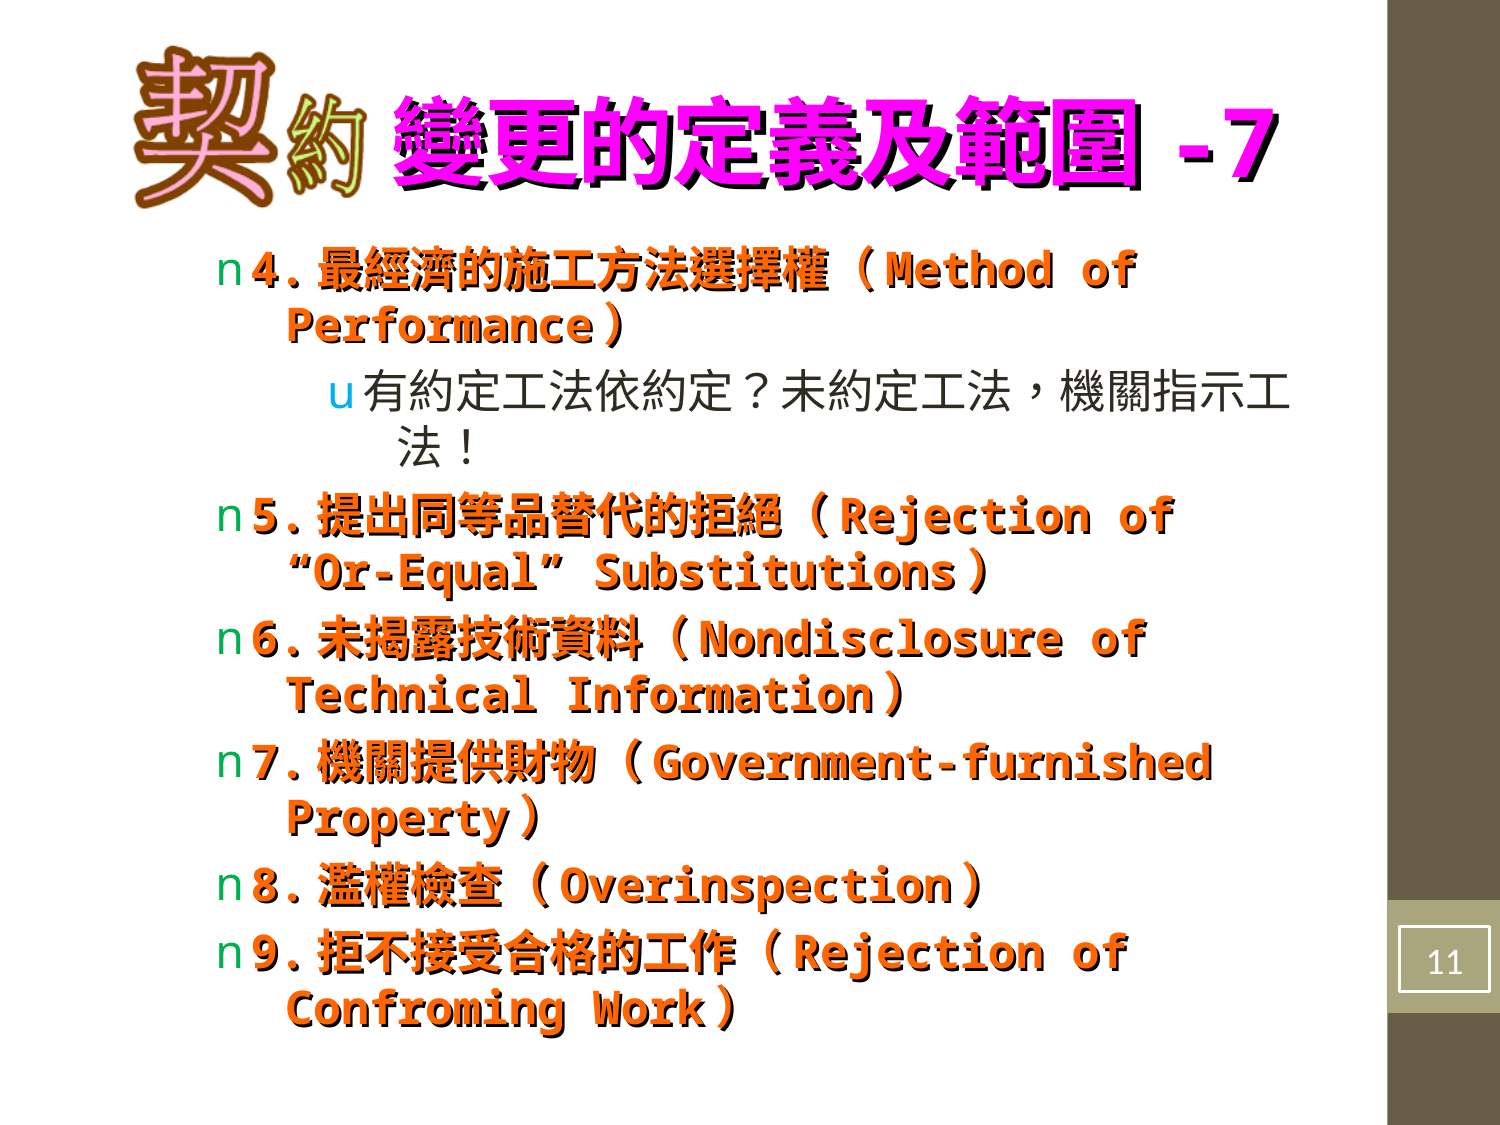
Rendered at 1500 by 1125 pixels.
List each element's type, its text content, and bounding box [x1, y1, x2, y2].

list 4.最經濟的施工方法選擇權（Method of Performance） 有約定工法依約定？未約定工法，機關指示工法！ 5.提出同等品替代的拒絕（Rejection of “Or-Equal” Substitutions） 6.未揭露技術資料（Nondisclosure of Technical Information） 7.機關提供財物（Government-furnished Property） 8.濫權檢查（Overinspection） 9.拒不接受合格的工作（Rejection of Confroming Work） [75, 231, 1326, 1051]
text_box 11 [1399, 926, 1490, 992]
title 變更的定義及範圍-7 [75, 45, 1326, 231]
picture [112, 38, 380, 214]
